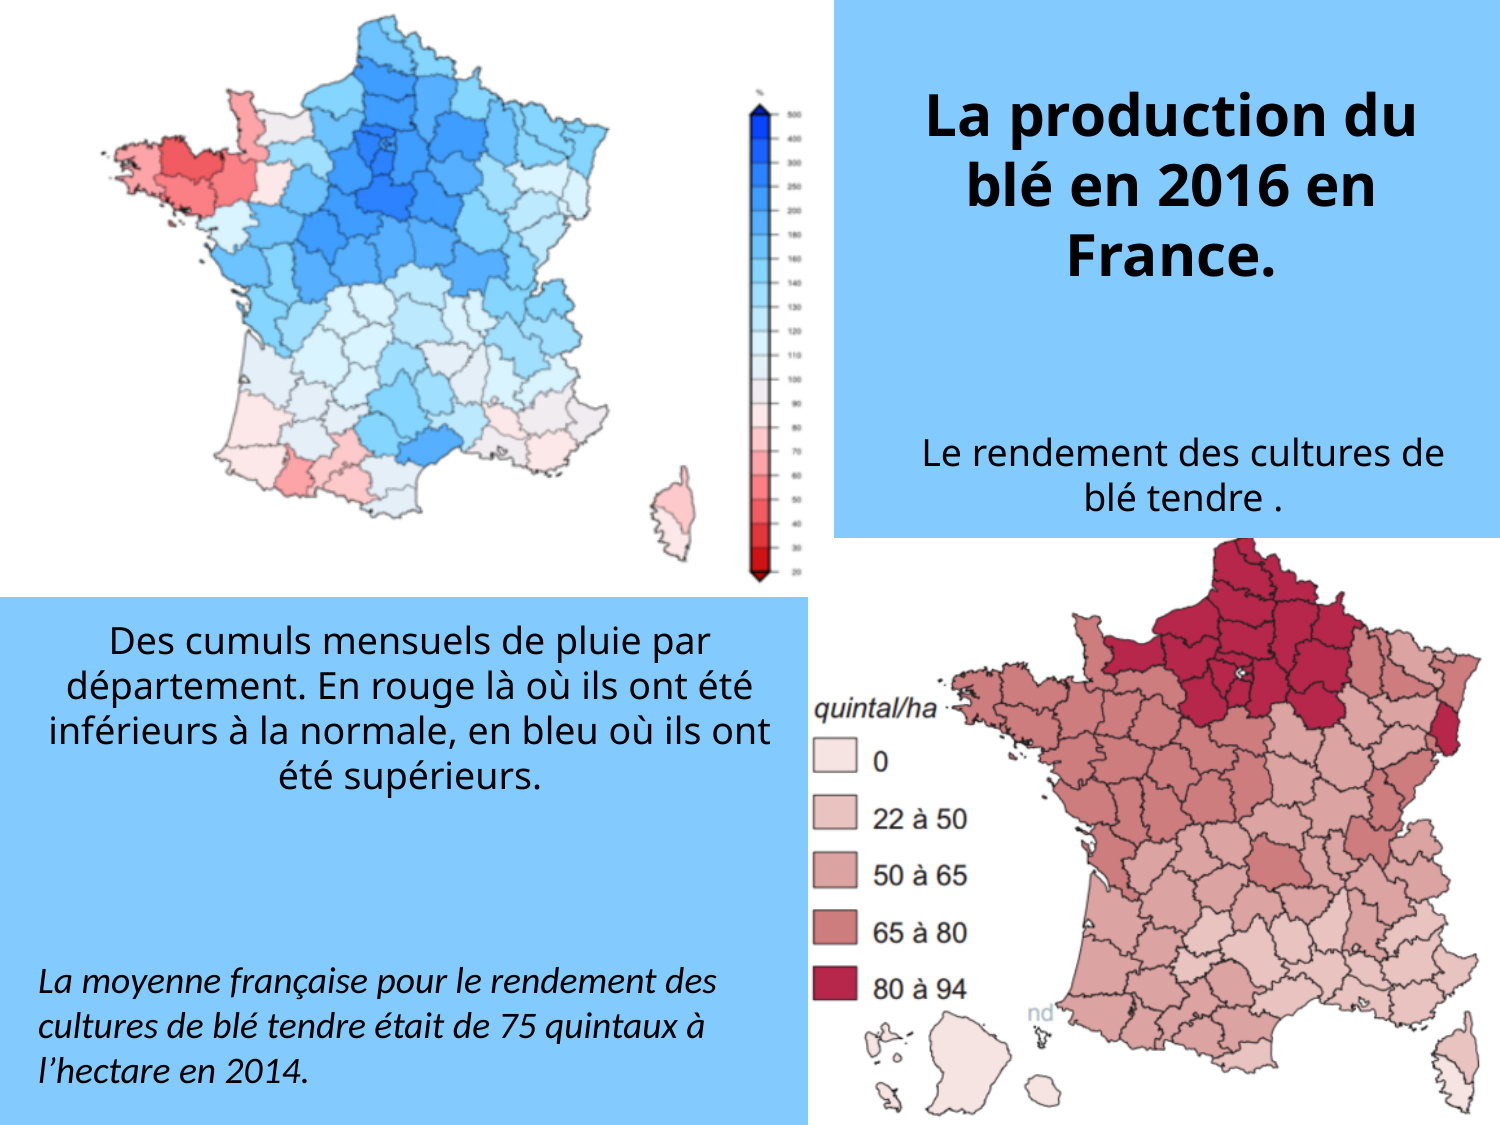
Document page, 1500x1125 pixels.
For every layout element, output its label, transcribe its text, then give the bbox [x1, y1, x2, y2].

text_box La production du blé en 2016 en France. [878, 70, 1465, 295]
text_box Le rendement des cultures de blé tendre . [902, 421, 1465, 527]
text_box Des cumuls mensuels de pluie par département. En rouge là où ils ont été inférieurs à la normale, en bleu où ils ont été supérieurs. [23, 609, 797, 805]
picture [0, 0, 1500, 1125]
text_box La moyenne française pour le rendement des cultures de blé tendre était de 75 quintaux à l’hectare en 2014. [23, 949, 762, 1099]
